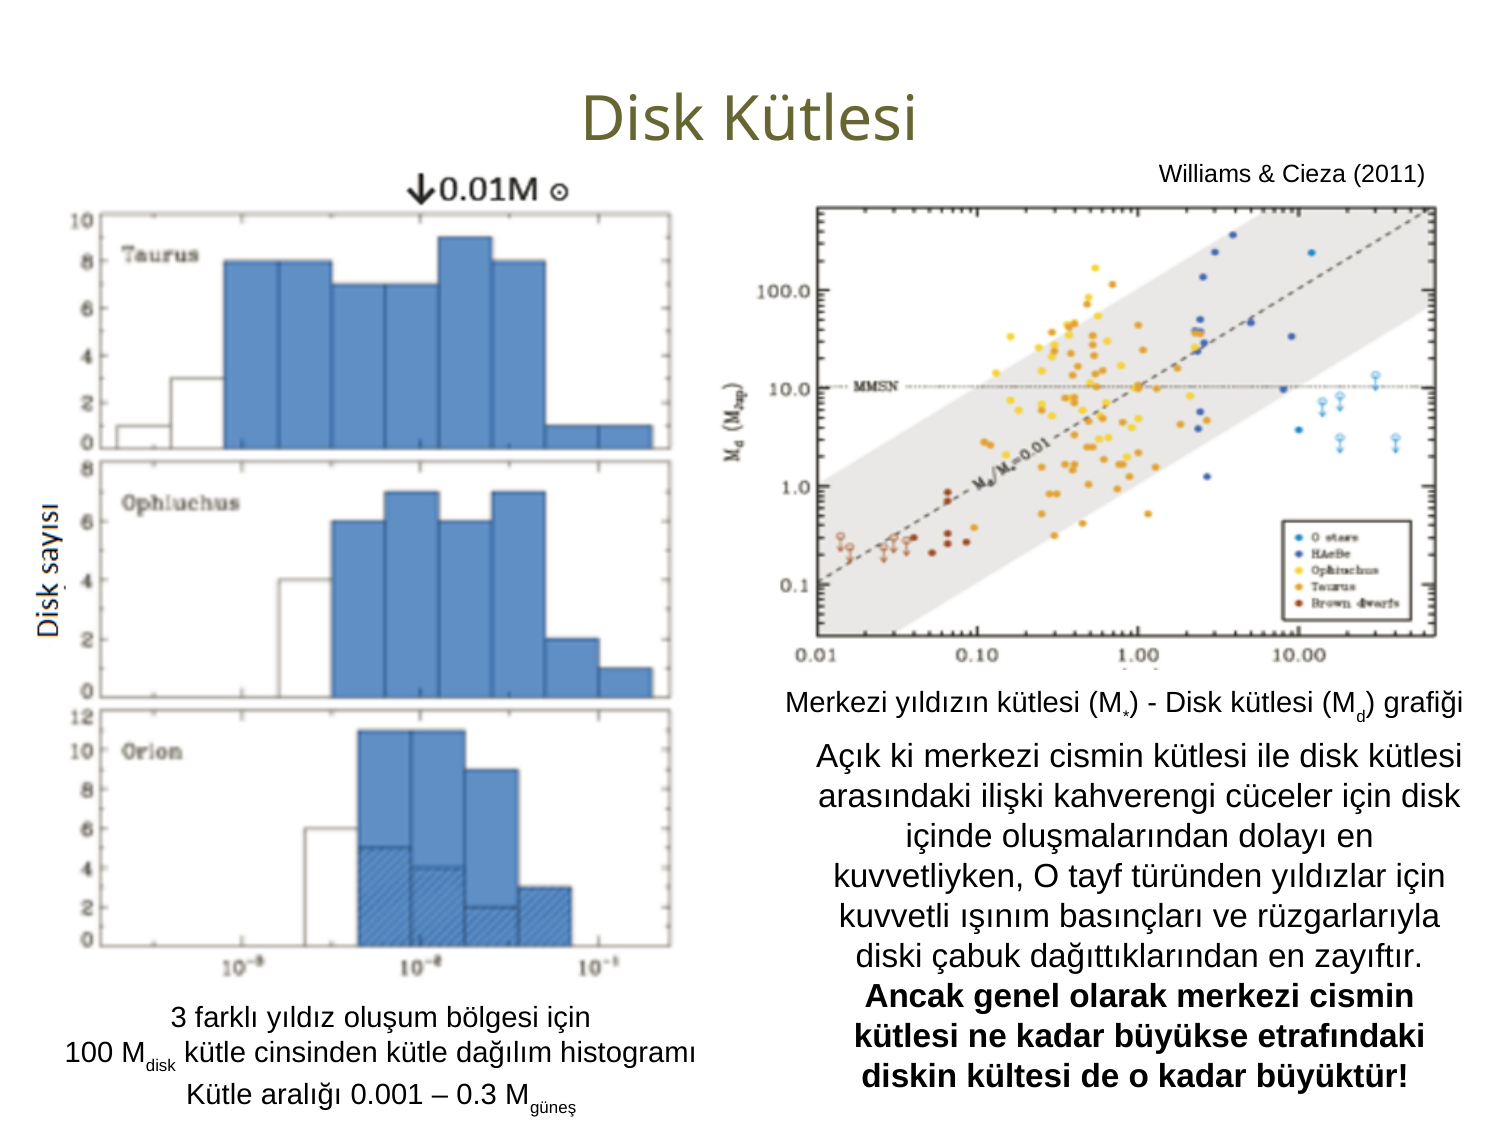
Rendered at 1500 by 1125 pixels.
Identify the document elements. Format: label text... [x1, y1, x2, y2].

text_box 3 farklı yıldız oluşum bölgesi için 100 Mdisk kütle cinsinden kütle dağılım histogramı Kütle aralığı 0.001 – 0.3 Mgüneş [0, 990, 764, 1125]
title Disk Kütlesi [75, 21, 1426, 205]
picture [30, 159, 1468, 991]
text_box Açık ki merkezi cismin kütlesi ile disk kütlesi arasındaki ilişki kahverengi cüceler için disk içinde oluşmalarından dolayı en kuvvetliyken, O tayf türünden yıldızlar için kuvvetli ışınım basınçları ve rüzgarlarıyla diski çabuk dağıttıklarından en zayıftır. Ancak genel olarak merkezi cismin kütlesi ne kadar büyükse etrafındaki diskin kültesi de o kadar büyüktür! [795, 727, 1486, 1102]
text_box Williams & Cieza (2011) [1050, 149, 1441, 195]
text_box Merkezi yıldızın kütlesi (M*) - Disk kütlesi (Md) grafiği [765, 676, 1484, 734]
